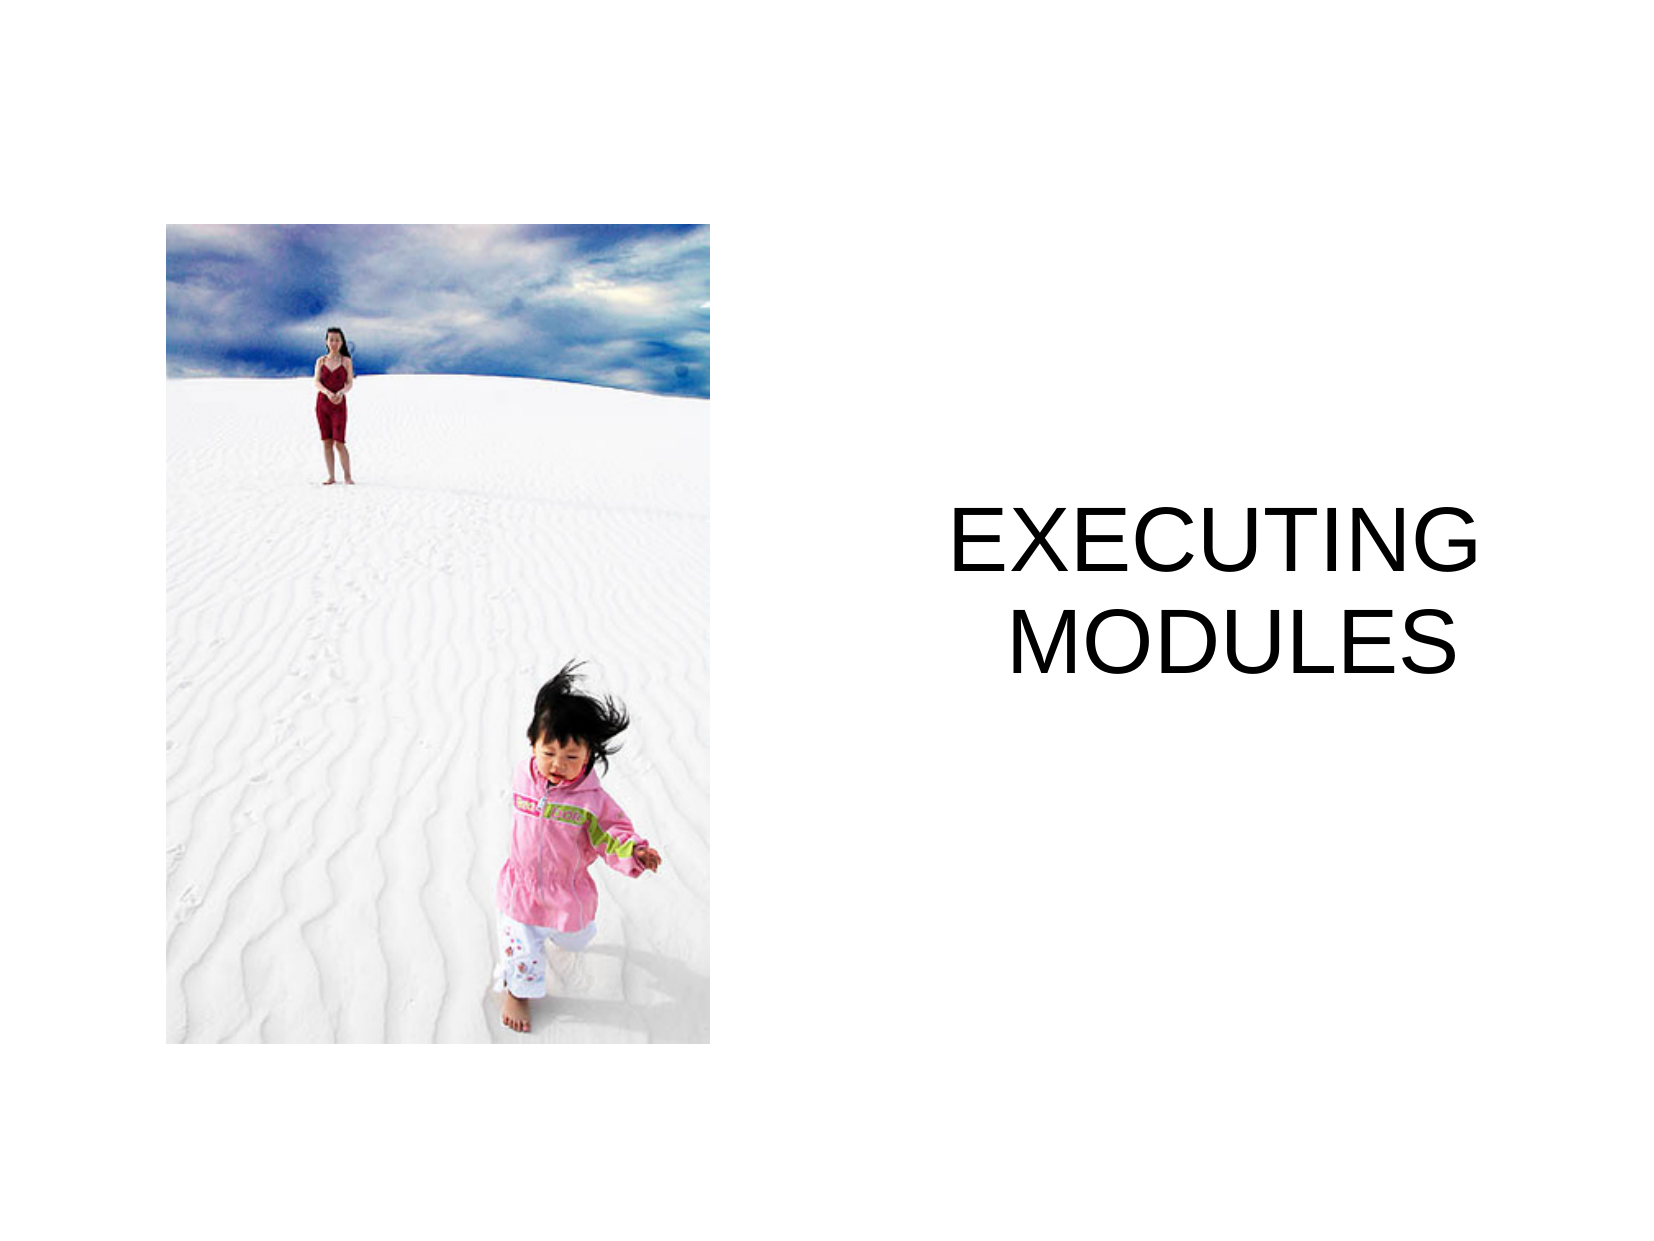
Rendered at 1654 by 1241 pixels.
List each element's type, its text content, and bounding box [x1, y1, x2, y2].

title EXECUTING MODULES [825, 56, 1571, 1126]
picture [166, 224, 710, 1044]
